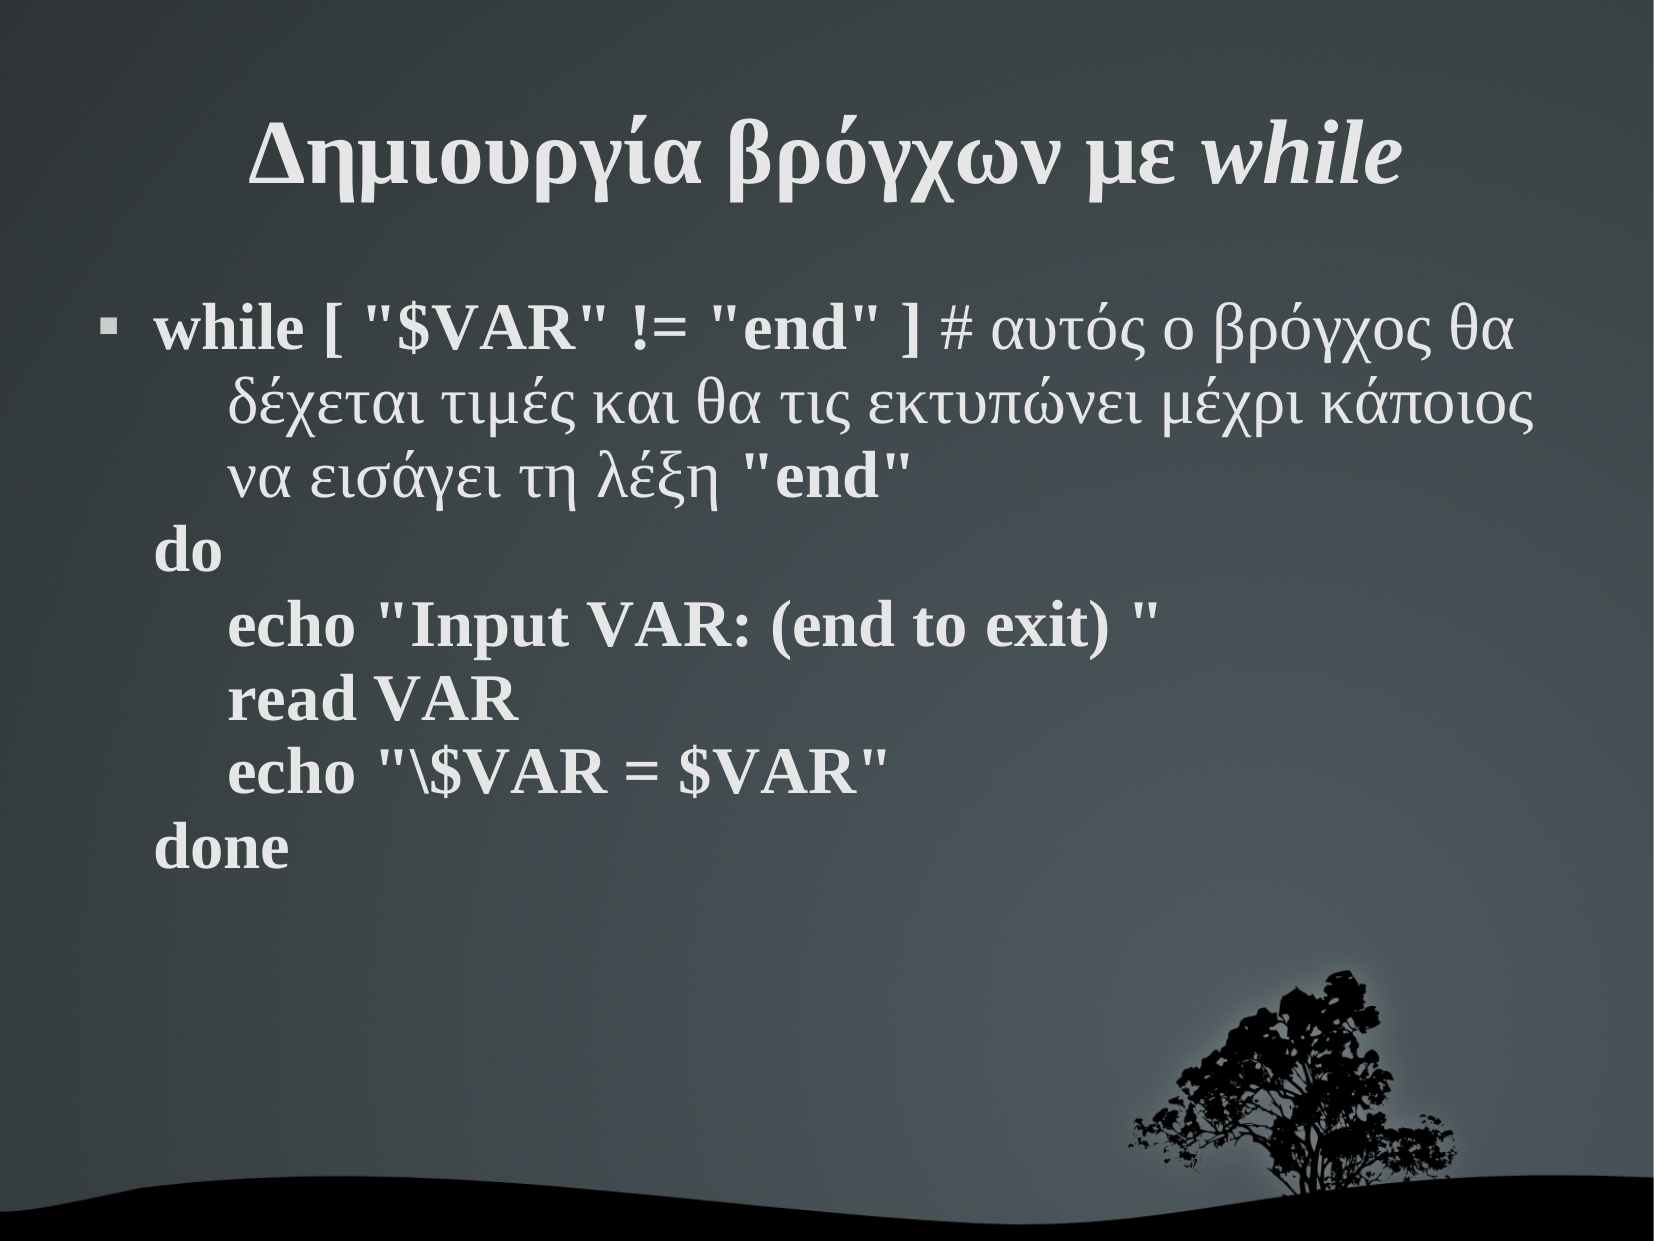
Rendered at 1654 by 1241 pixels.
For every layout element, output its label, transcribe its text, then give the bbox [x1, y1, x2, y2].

list while [ "$VAR" != "end" ] # αυτός ο βρόγχος θα δέχεται τιμές και θα τις εκτυπώνει μέχρι κάποιος να εισάγει τη λέξη "end" do echo "Input VAR: (end to exit) " read VAR echo "\$VAR = $VAR" done [82, 290, 1571, 1109]
title Δημιουργία βρόγχων με while [82, 49, 1571, 257]
picture [0, 0, 1654, 1241]
